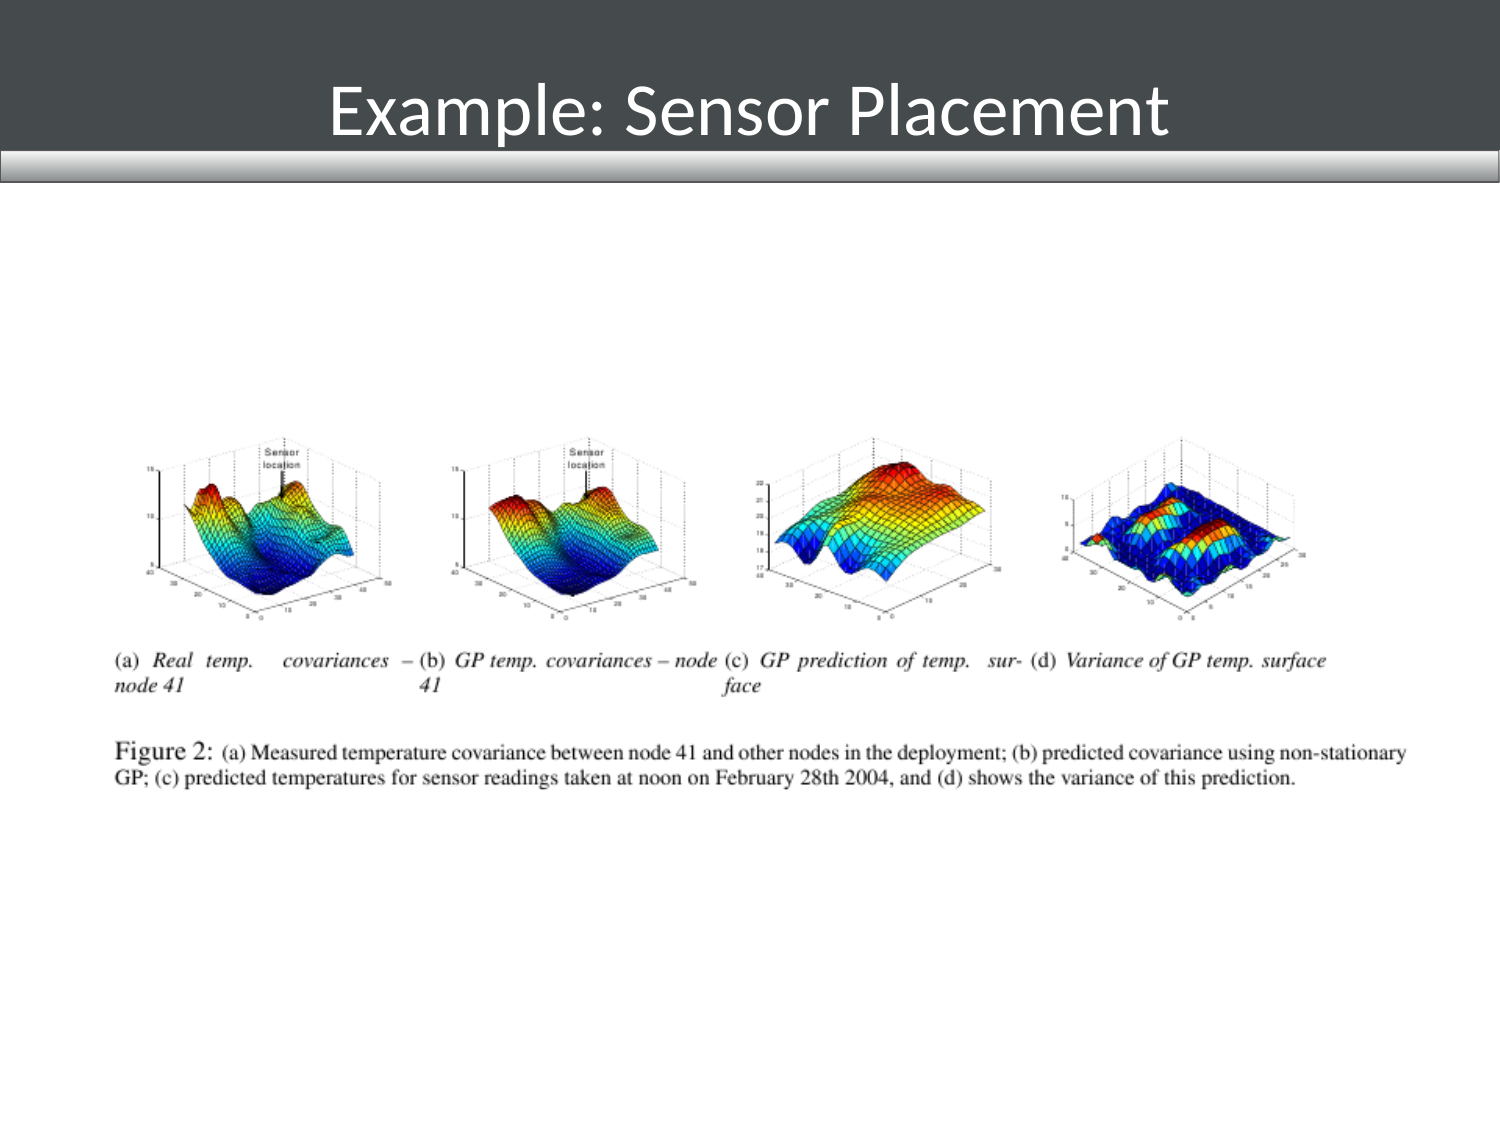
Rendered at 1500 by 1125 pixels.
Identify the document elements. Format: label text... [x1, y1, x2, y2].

picture [37, 412, 1467, 813]
title Example: Sensor Placement [137, 0, 1363, 158]
